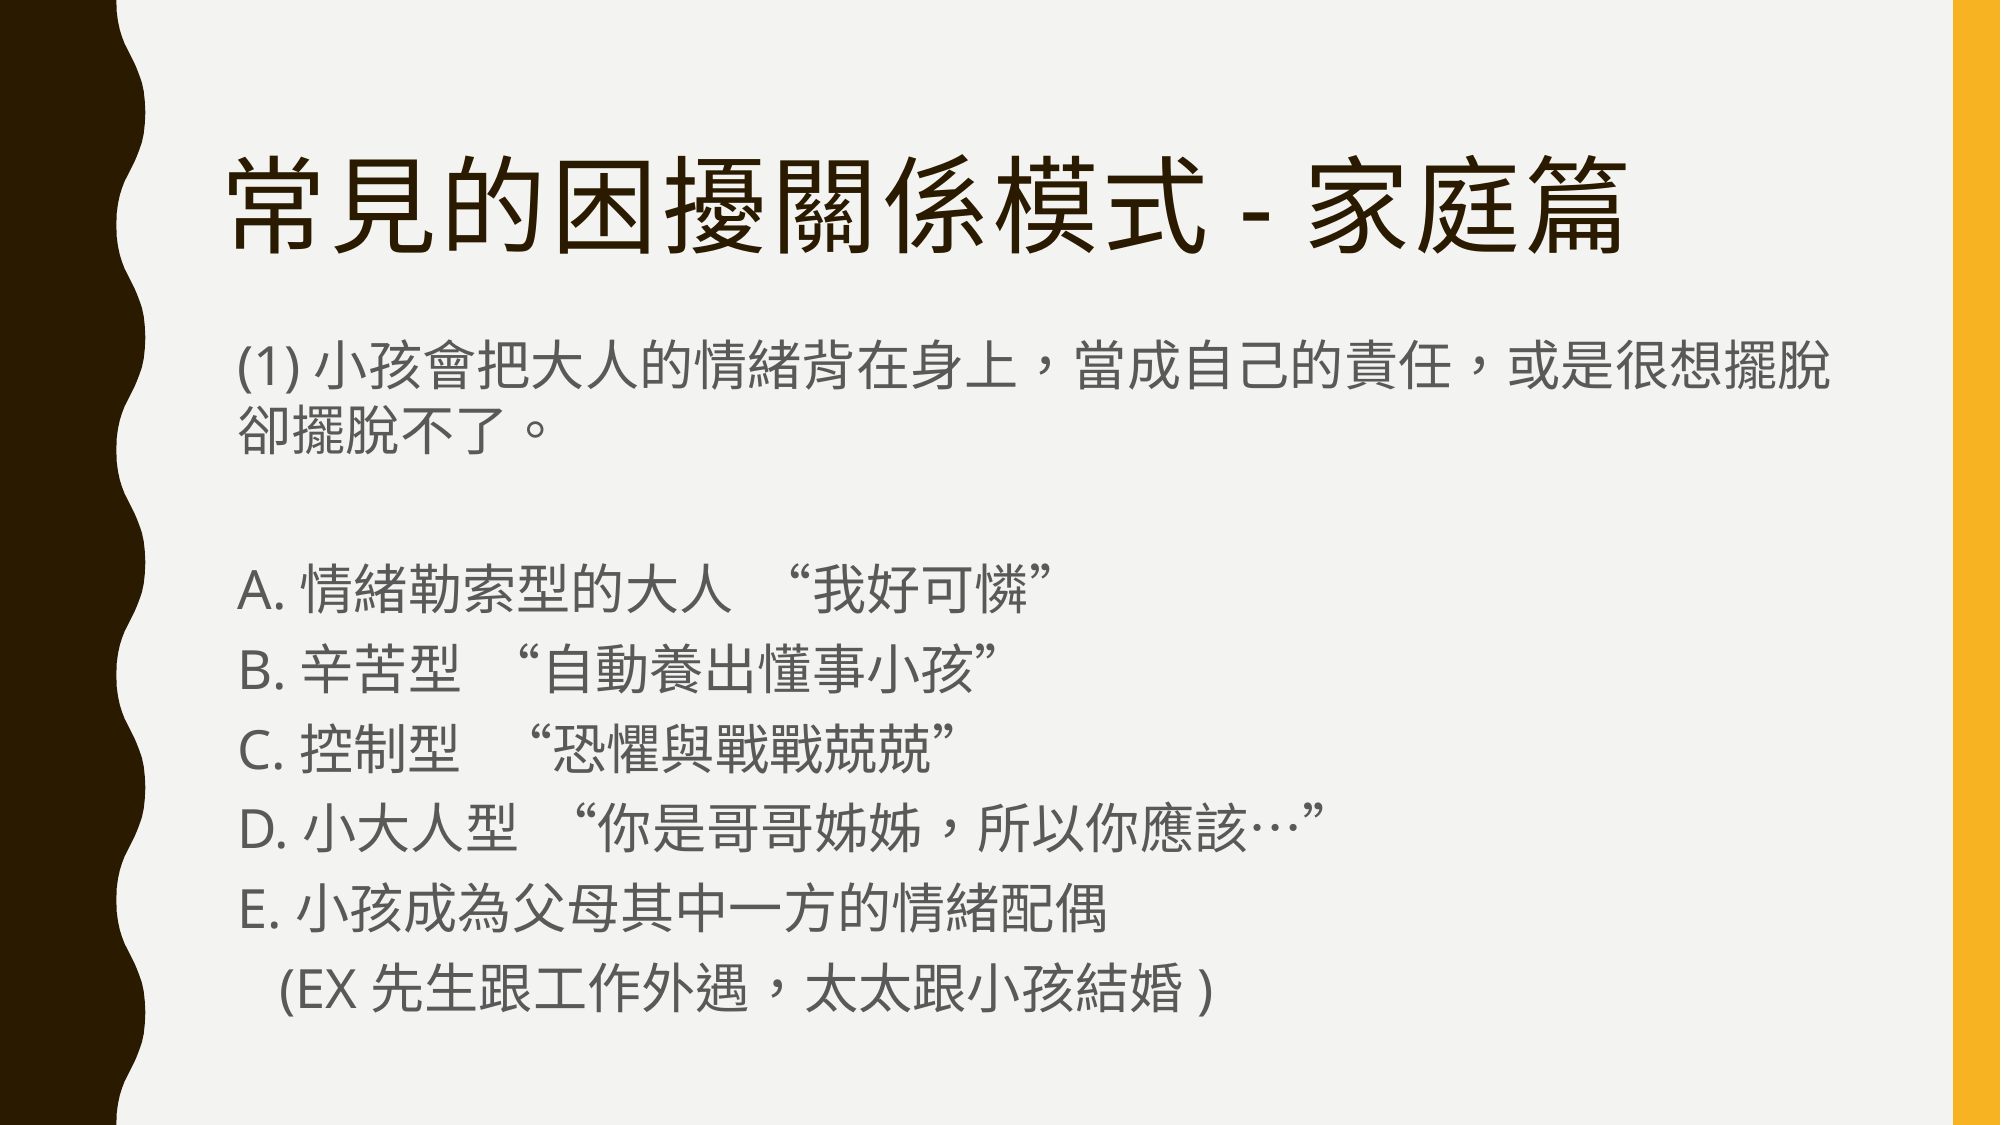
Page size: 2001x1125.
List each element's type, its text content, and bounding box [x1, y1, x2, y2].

list (1)小孩會把大人的情緒背在身上，當成自己的責任，或是很想擺脫卻擺脫不了。 A.情緒勒索型的大人 “我好可憐” B.辛苦型 “自動養出懂事小孩” C.控制型 “恐懼與戰戰兢兢” D.小大人型 “你是哥哥姊姊，所以你應該…” E.小孩成為父母其中一方的情緒配偶 (EX先生跟工作外遇，太太跟小孩結婚) [222, 323, 1876, 1063]
title 常見的困擾關係模式-家庭篇 [205, 145, 1876, 308]
